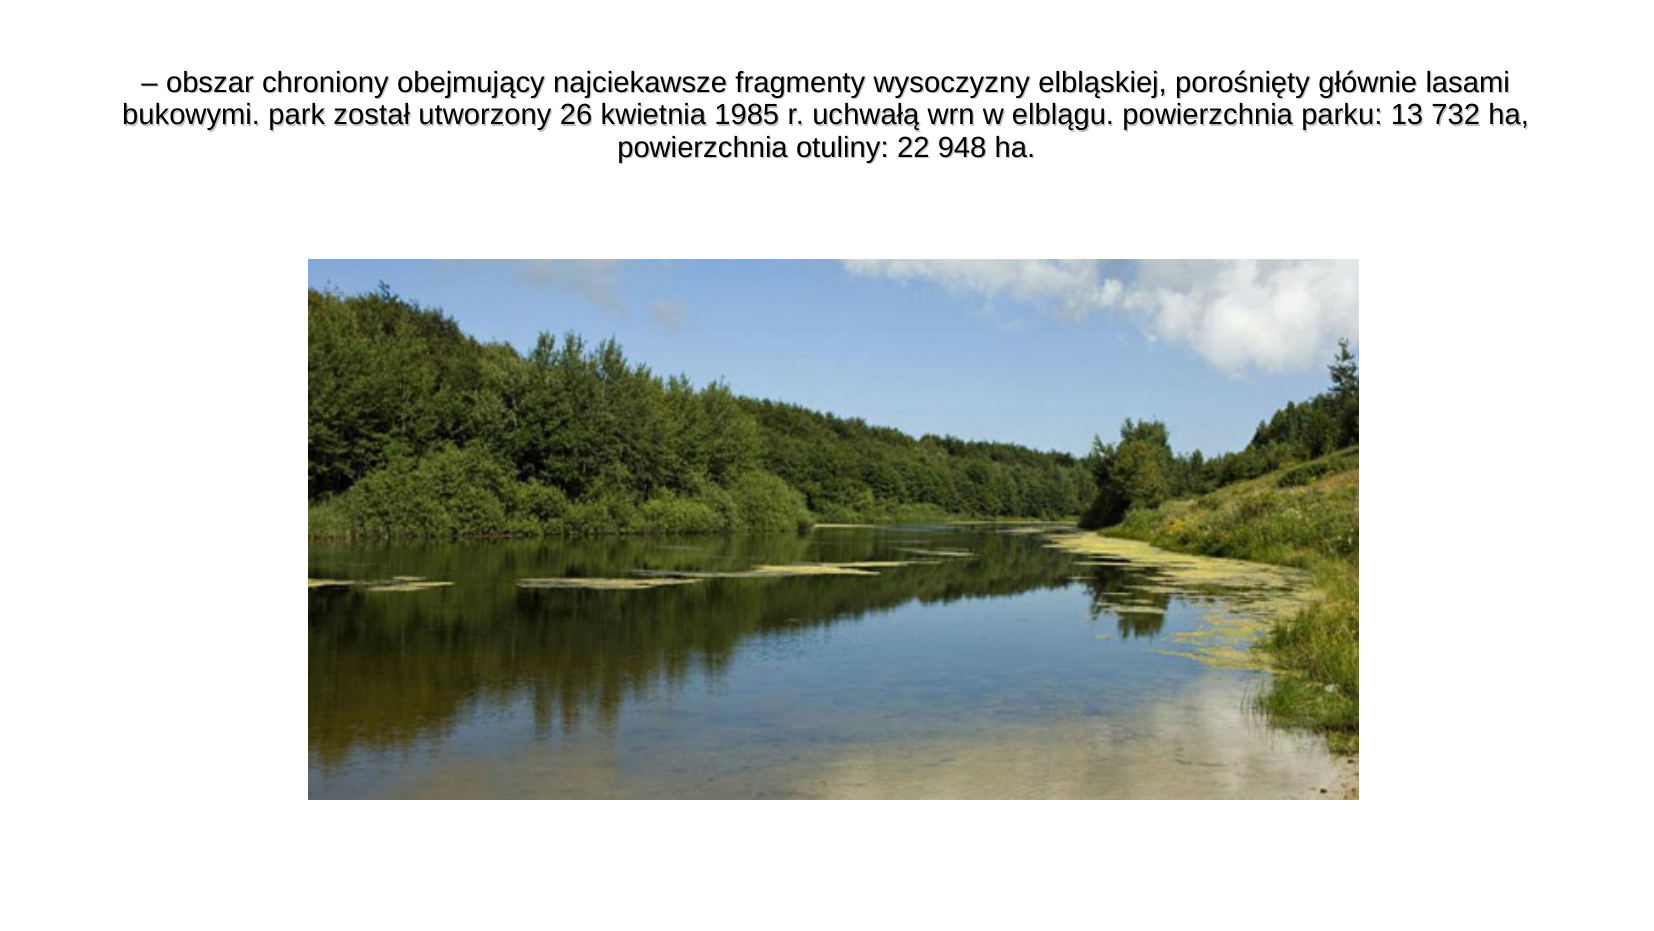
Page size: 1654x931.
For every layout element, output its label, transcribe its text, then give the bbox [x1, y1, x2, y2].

title – obszar chroniony obejmujący najciekawsze fragmenty wysoczyzny elbląskiej, porośnięty głównie lasami bukowymi. park został utworzony 26 kwietnia 1985 r. uchwałą wrn w elblągu. powierzchnia parku: 13 732 ha, powierzchnia otuliny: 22 948 ha. [82, 37, 1571, 193]
picture [308, 259, 1359, 800]
